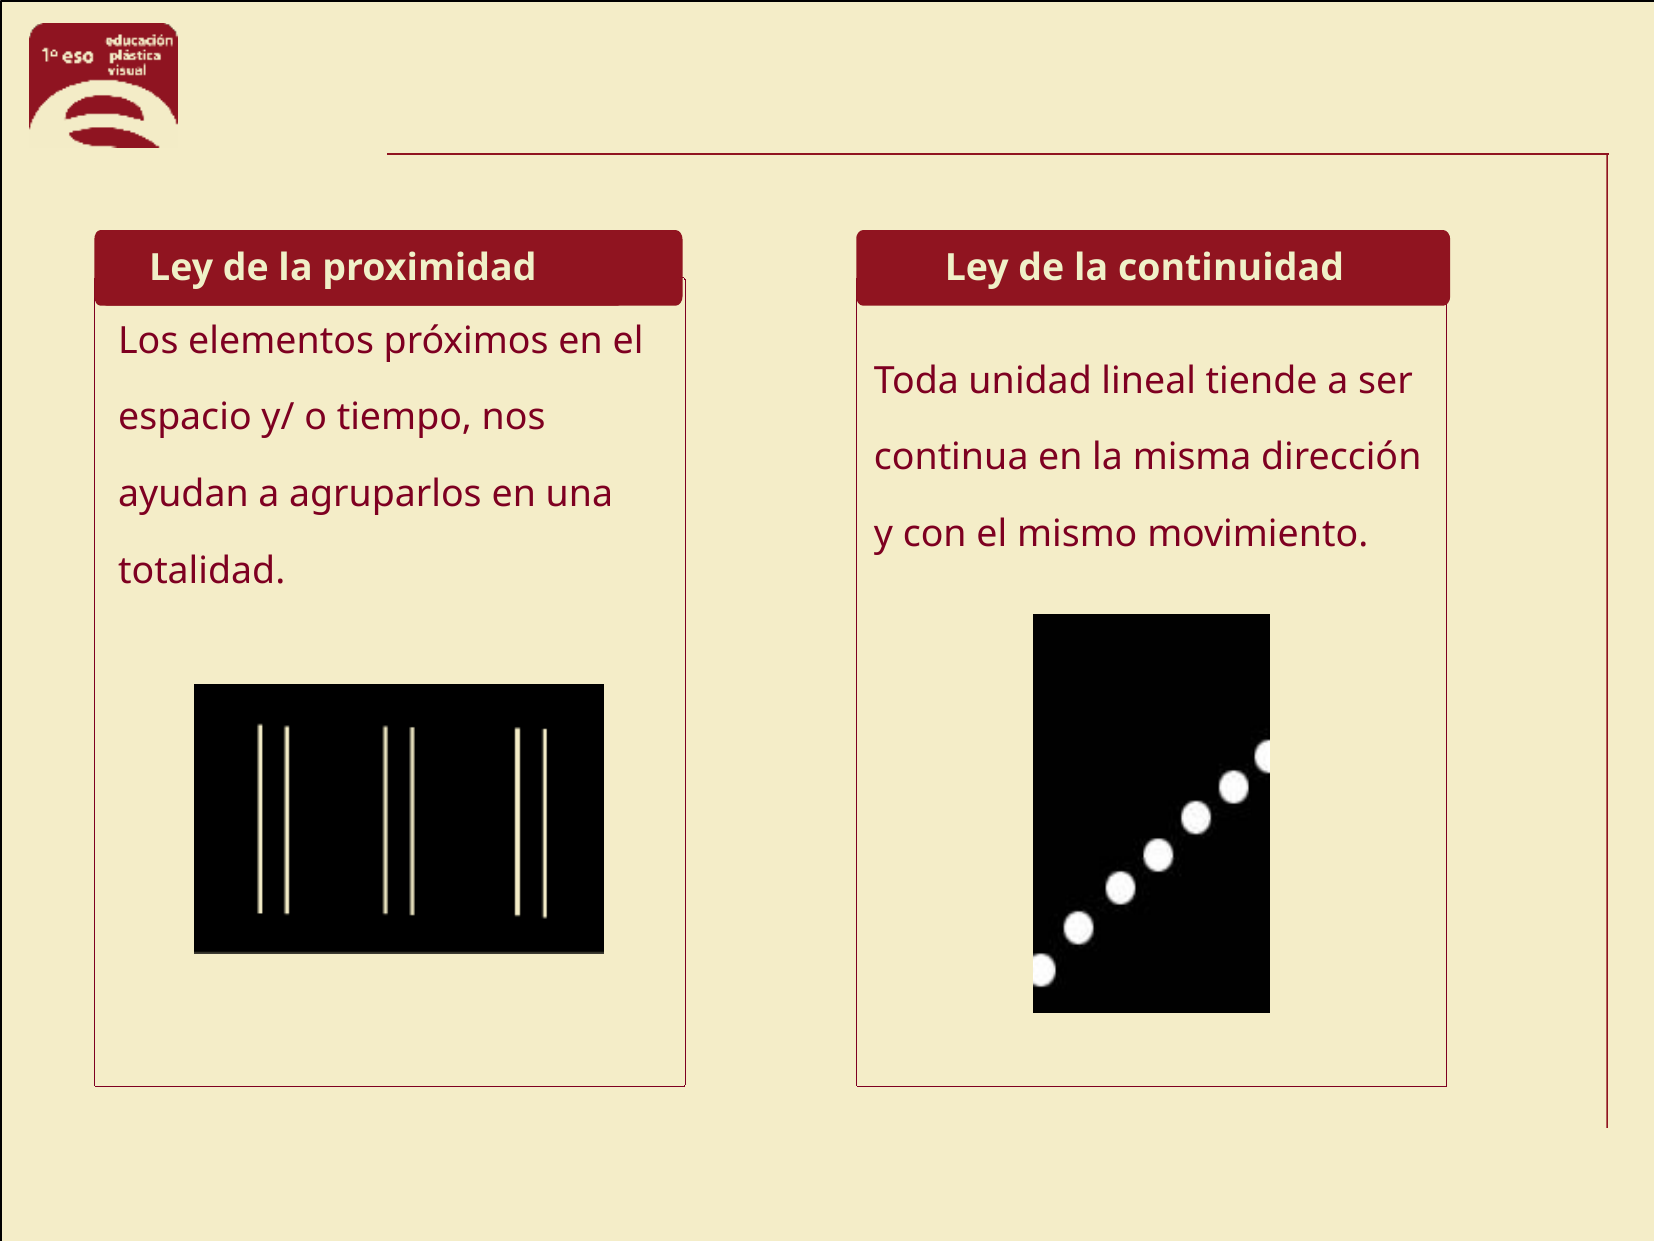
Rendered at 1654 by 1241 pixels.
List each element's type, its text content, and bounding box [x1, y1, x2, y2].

picture [0, 0, 1654, 1241]
title [124, 64, 1565, 154]
title Ley de la continuidad [944, 230, 1447, 302]
title Toda unidad lineal tiende a ser continua en la misma dirección y con el mismo movimiento. [874, 318, 1447, 567]
title Ley de la proximidad [149, 230, 591, 302]
title Los elementos próximos en el espacio y/ o tiempo, nos ayudan a agruparlos en una totalidad. [118, 316, 680, 566]
